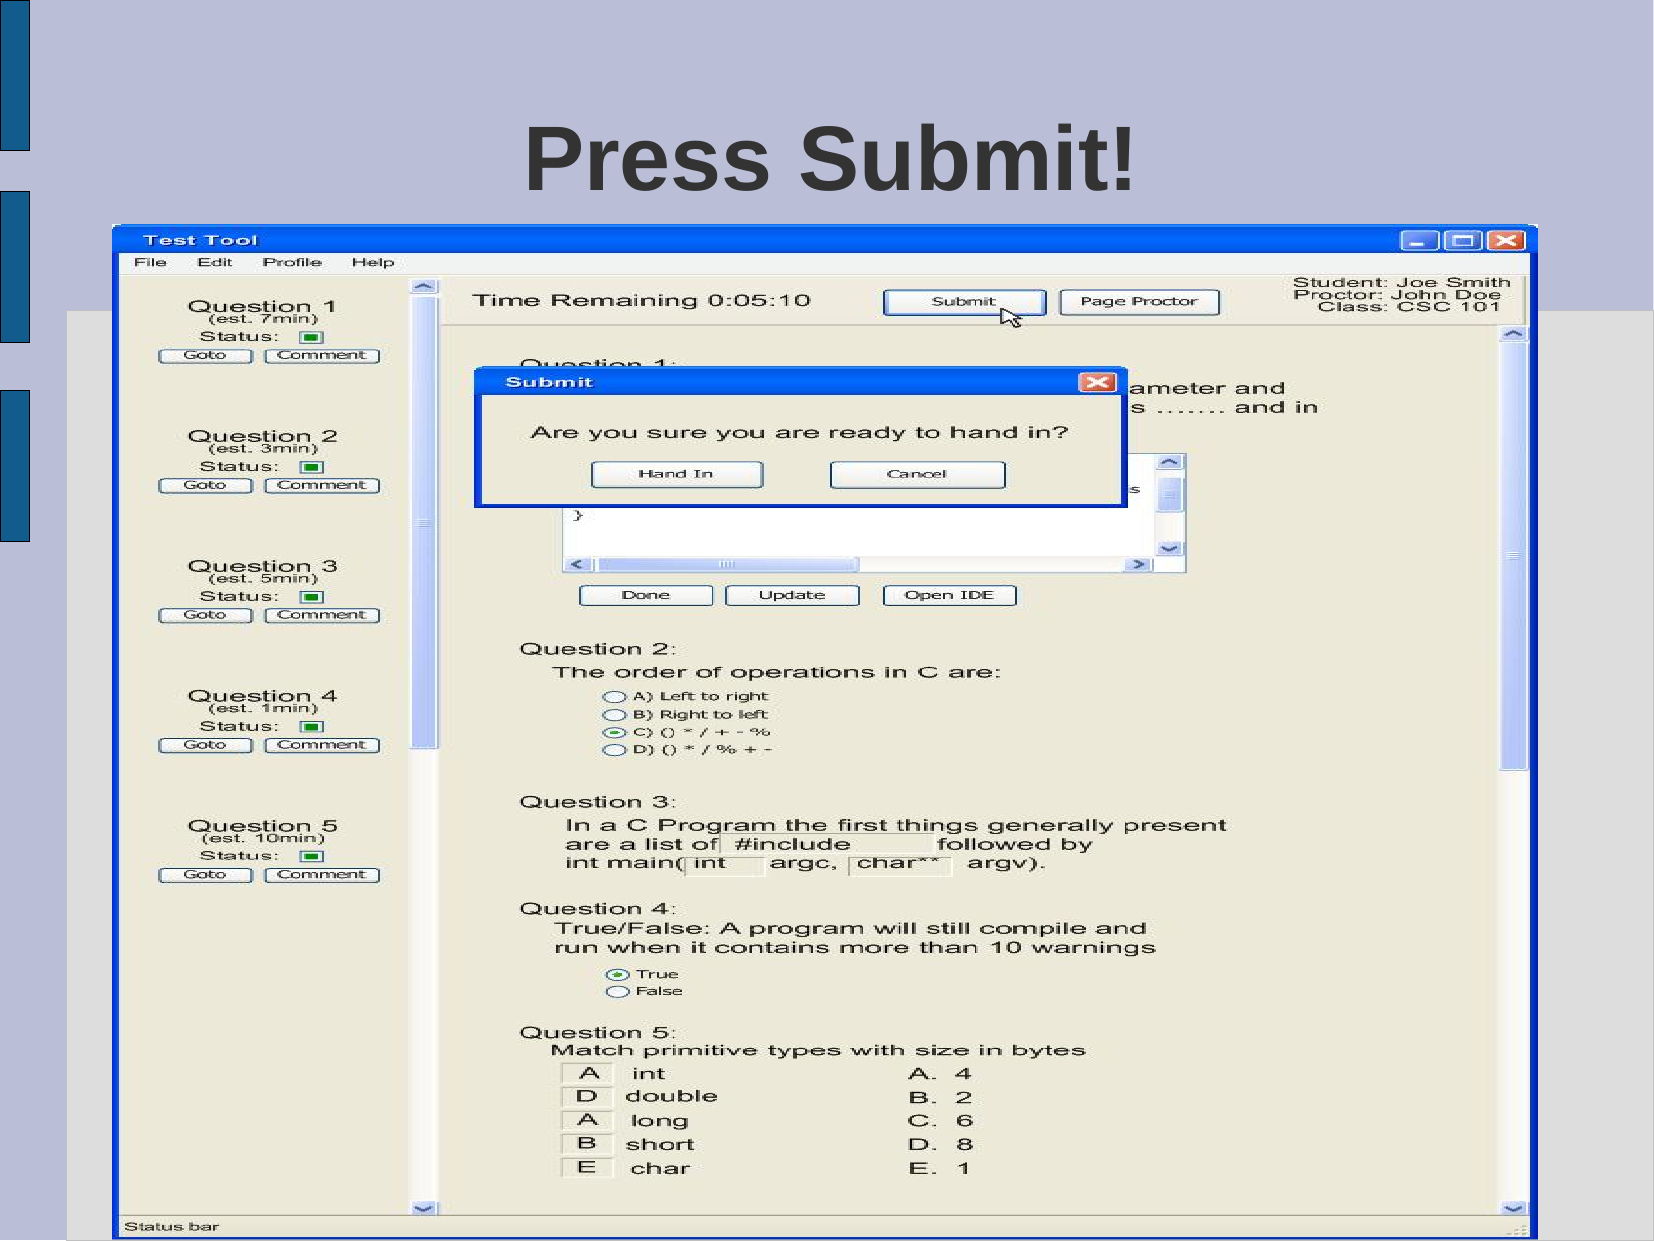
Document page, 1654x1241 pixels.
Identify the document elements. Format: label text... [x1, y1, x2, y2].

picture [112, 224, 1538, 1240]
title Press Submit! [125, 55, 1538, 224]
